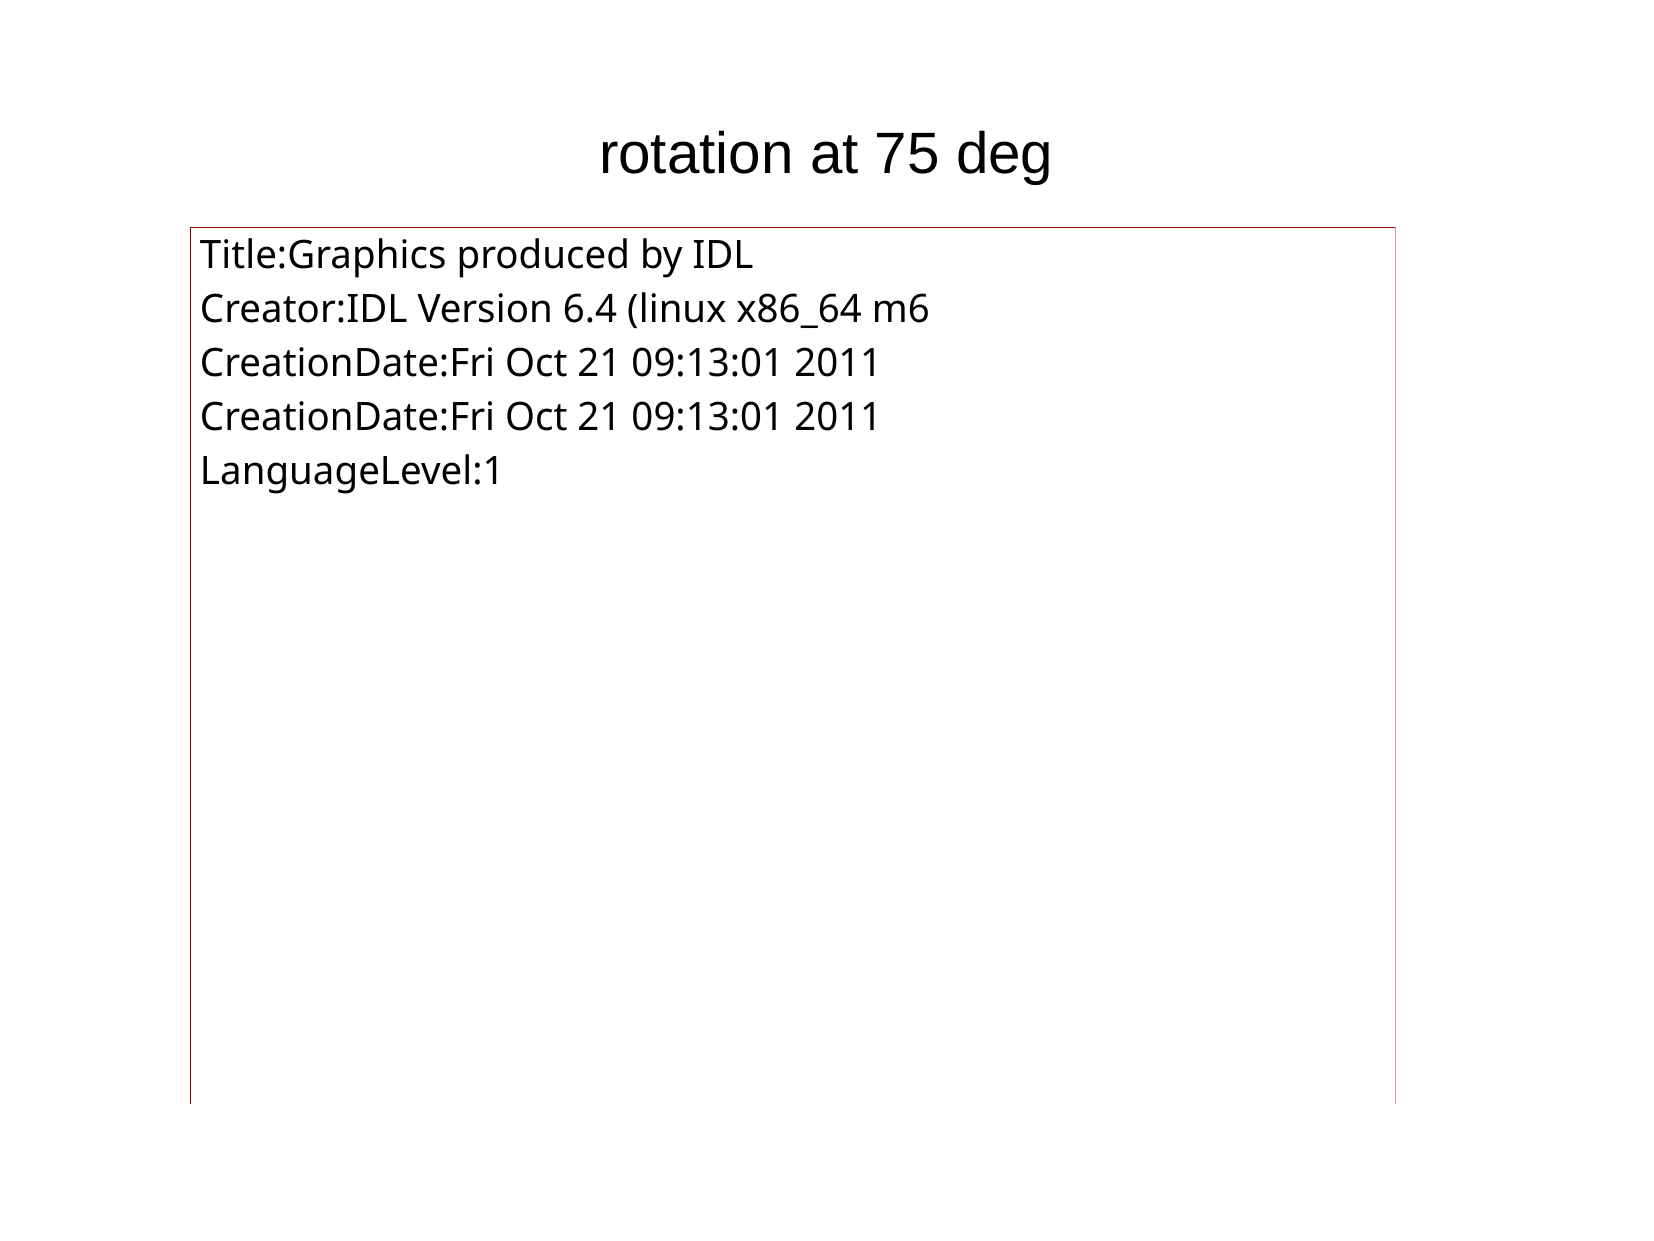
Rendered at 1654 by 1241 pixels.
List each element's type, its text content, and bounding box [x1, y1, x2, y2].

picture [187, 250, 1396, 1104]
title rotation at 75 deg [82, 56, 1571, 250]
